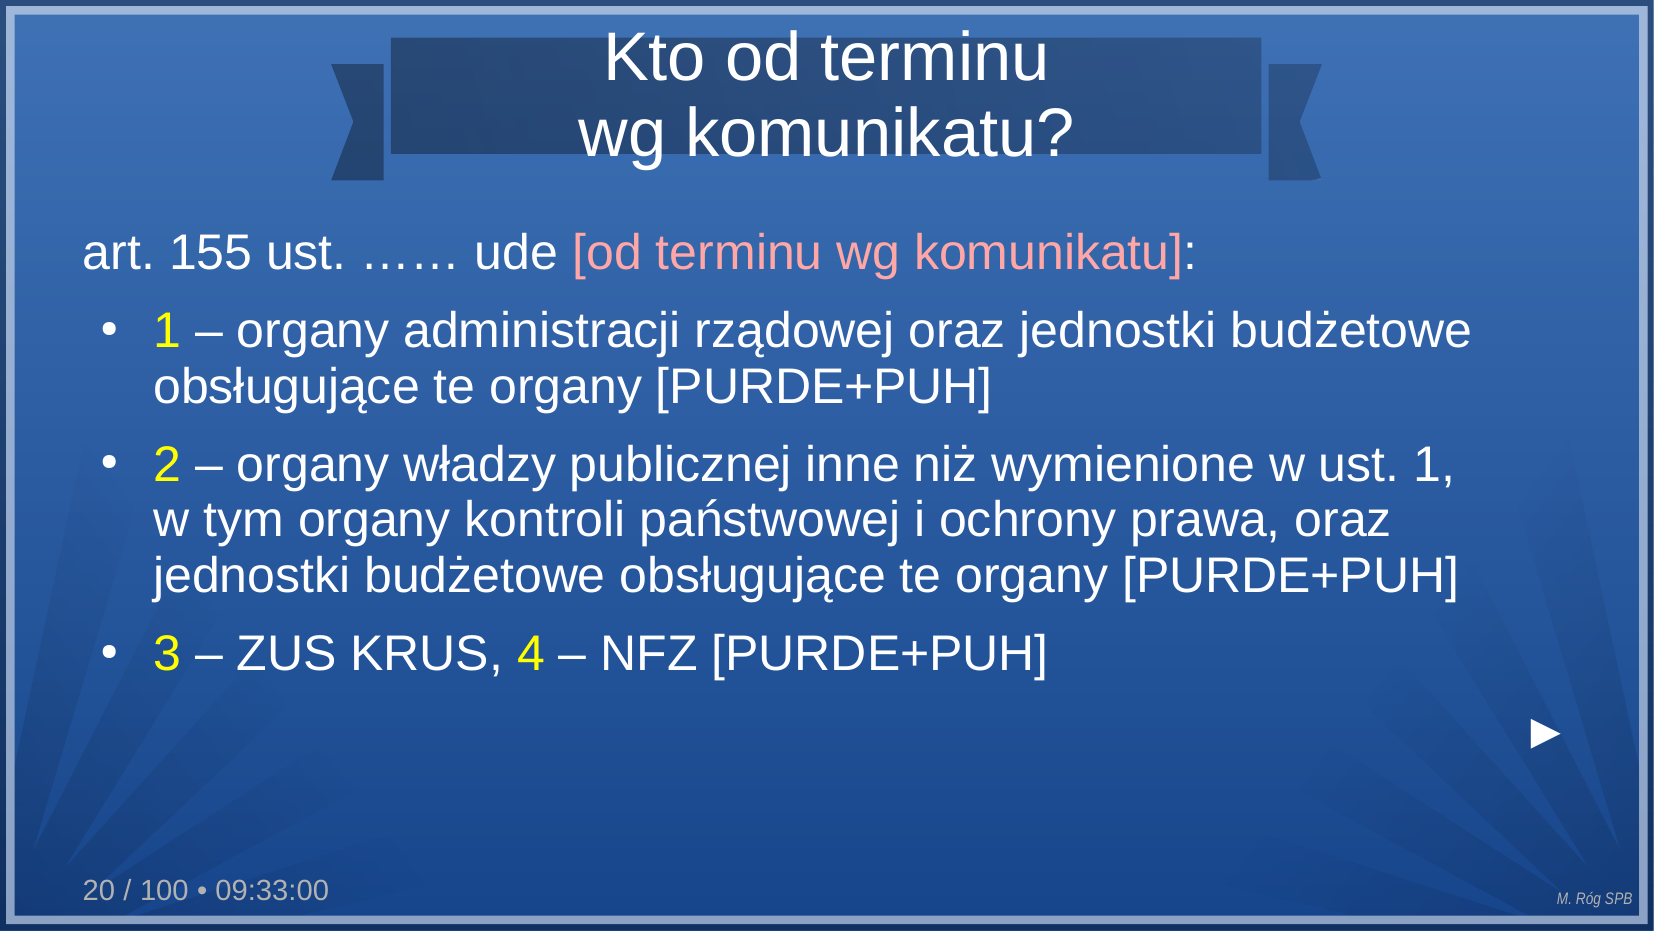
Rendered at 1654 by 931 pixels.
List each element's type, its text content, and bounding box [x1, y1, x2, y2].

title Kto od terminu wg komunikatu? [389, 17, 1264, 172]
list art. 155 ust. …… ude [od terminu wg komunikatu]: 1 – organy administracji rządowej oraz jednostki budżetowe obsługujące te organy [PURDE+PUH] 2 – organy władzy publicznej inne niż wymienione w ust. 1, w tym organy kontroli państwowej i ochrony prawa, oraz jednostki budżetowe obsługujące te organy [PURDE+PUH] 3 – ZUS KRUS, 4 – NFZ [PURDE+PUH] ► [82, 224, 1571, 848]
